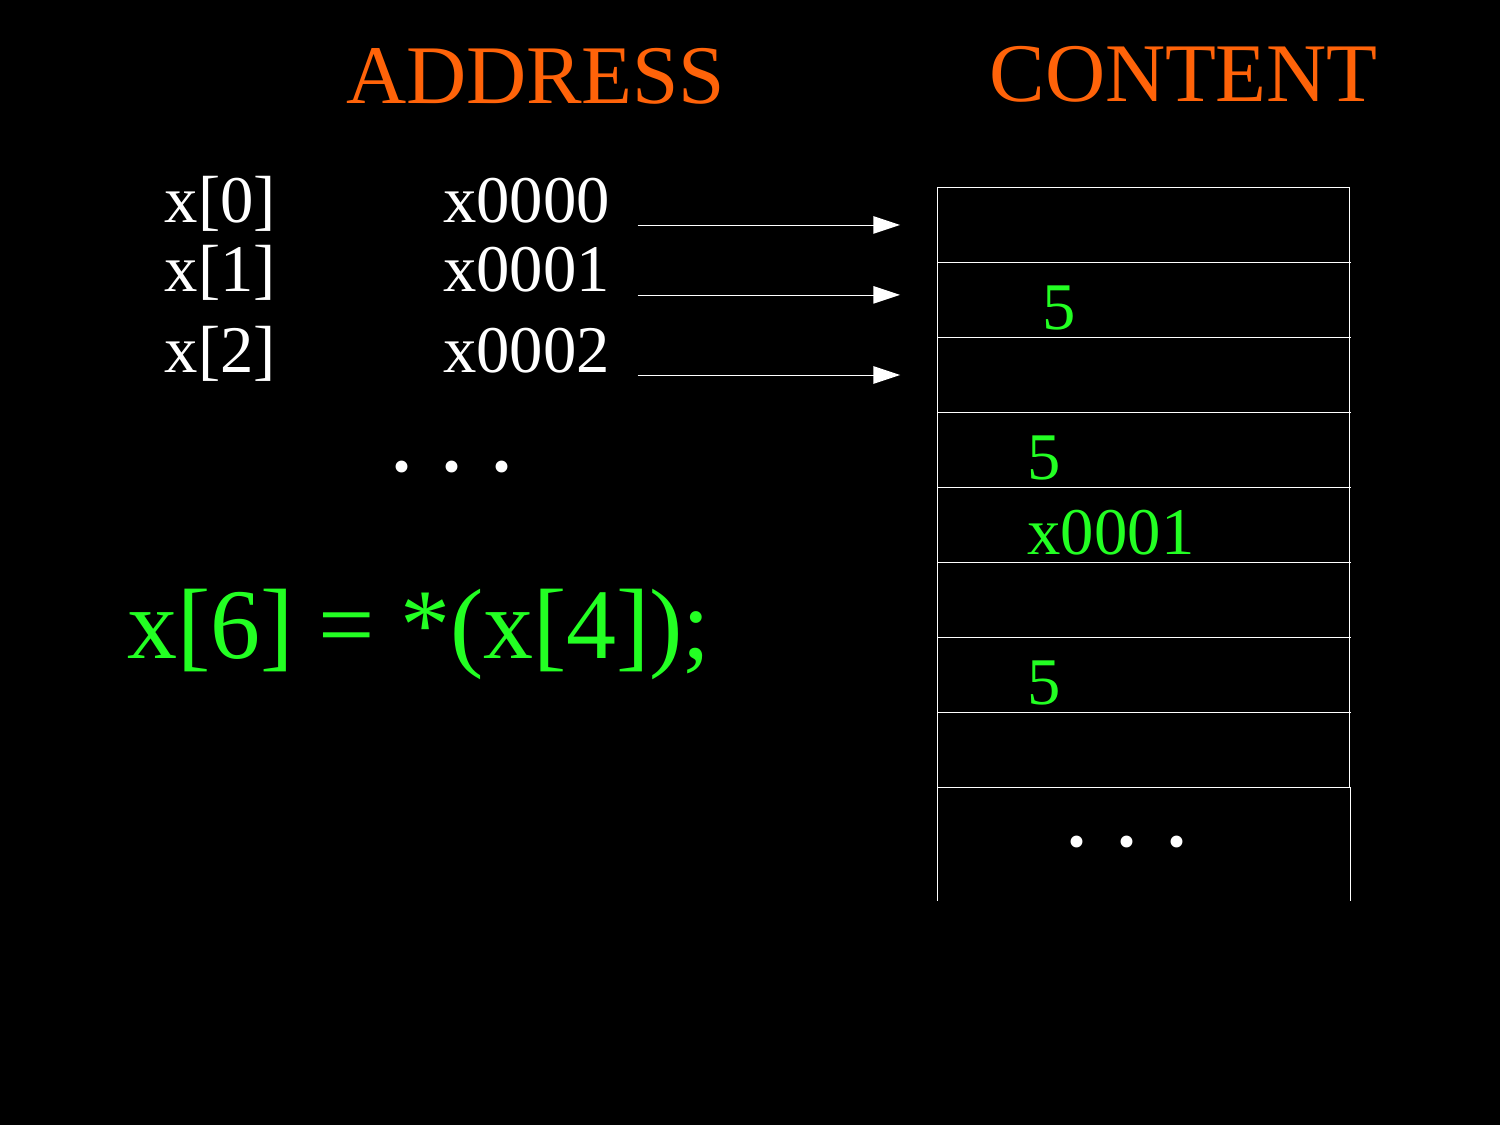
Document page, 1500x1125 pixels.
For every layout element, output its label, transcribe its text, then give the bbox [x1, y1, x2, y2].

text_box x[0] x0000 [150, 155, 638, 224]
text_box x[2] x0002 [150, 305, 638, 395]
text_box 5 [1012, 412, 1500, 487]
text_box CONTENT [975, 20, 1500, 128]
text_box . . . [375, 375, 563, 501]
text_box . . . [1050, 750, 1238, 876]
text_box x0001 [1012, 487, 1500, 577]
text_box ADDRESS [331, 22, 782, 130]
text_box x[1] x0001 [150, 224, 638, 305]
text_box 5 [1027, 262, 1500, 352]
text_box x[6] = *(x[4]); [112, 562, 826, 699]
text_box 5 [1012, 637, 1500, 727]
